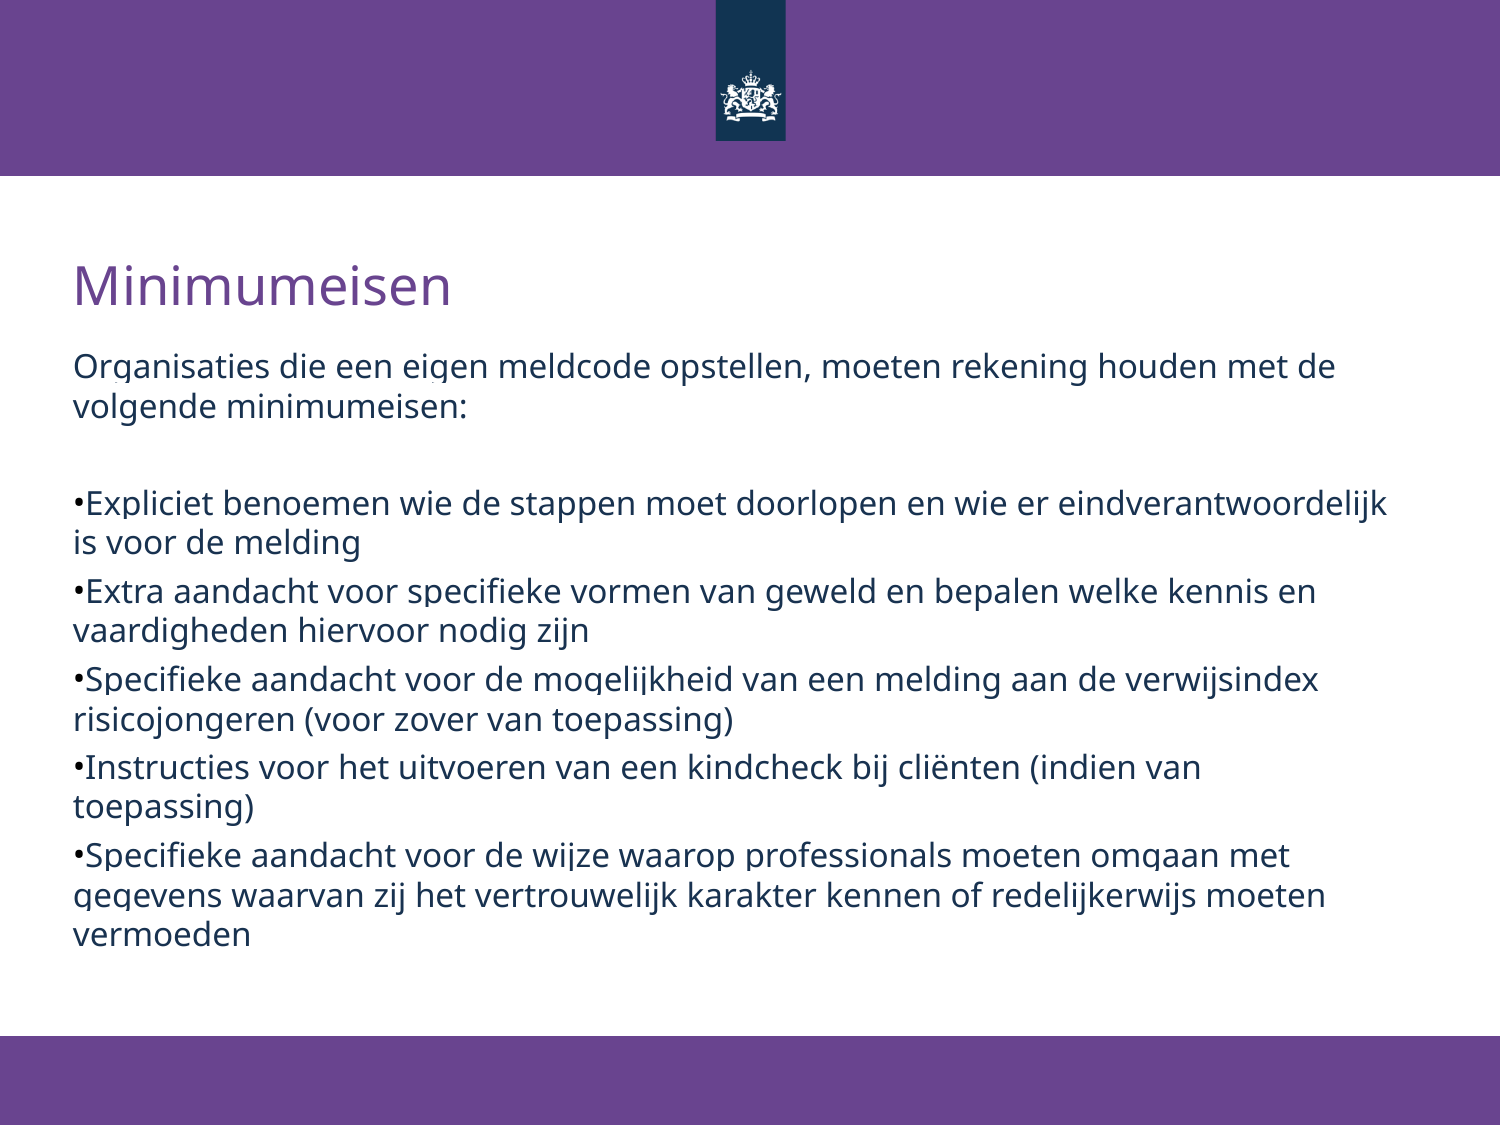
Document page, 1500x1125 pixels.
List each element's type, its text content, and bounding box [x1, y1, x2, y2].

picture [0, 0, 1500, 141]
title Minimumeisen [57, 243, 1408, 338]
list Organisaties die een eigen meldcode opstellen, moeten rekening houden met de volgende minimumeisen: Expliciet benoemen wie de stappen moet doorlopen en wie er eindverantwoordelijk is voor de melding Extra aandacht voor specifieke vormen van geweld en bepalen welke kennis en vaardigheden hiervoor nodig zijn Specifieke aandacht voor de mogelijkheid van een melding aan de verwijsindex risicojongeren (voor zover van toepassing) Instructies voor het uitvoeren van een kindcheck bij cliënten (indien van toepassing) Specifieke aandacht voor de wijze waarop professionals moeten omgaan met gegevens waarvan zij het vertrouwelijk karakter kennen of redelijkerwijs moeten vermoeden [57, 338, 1408, 1020]
